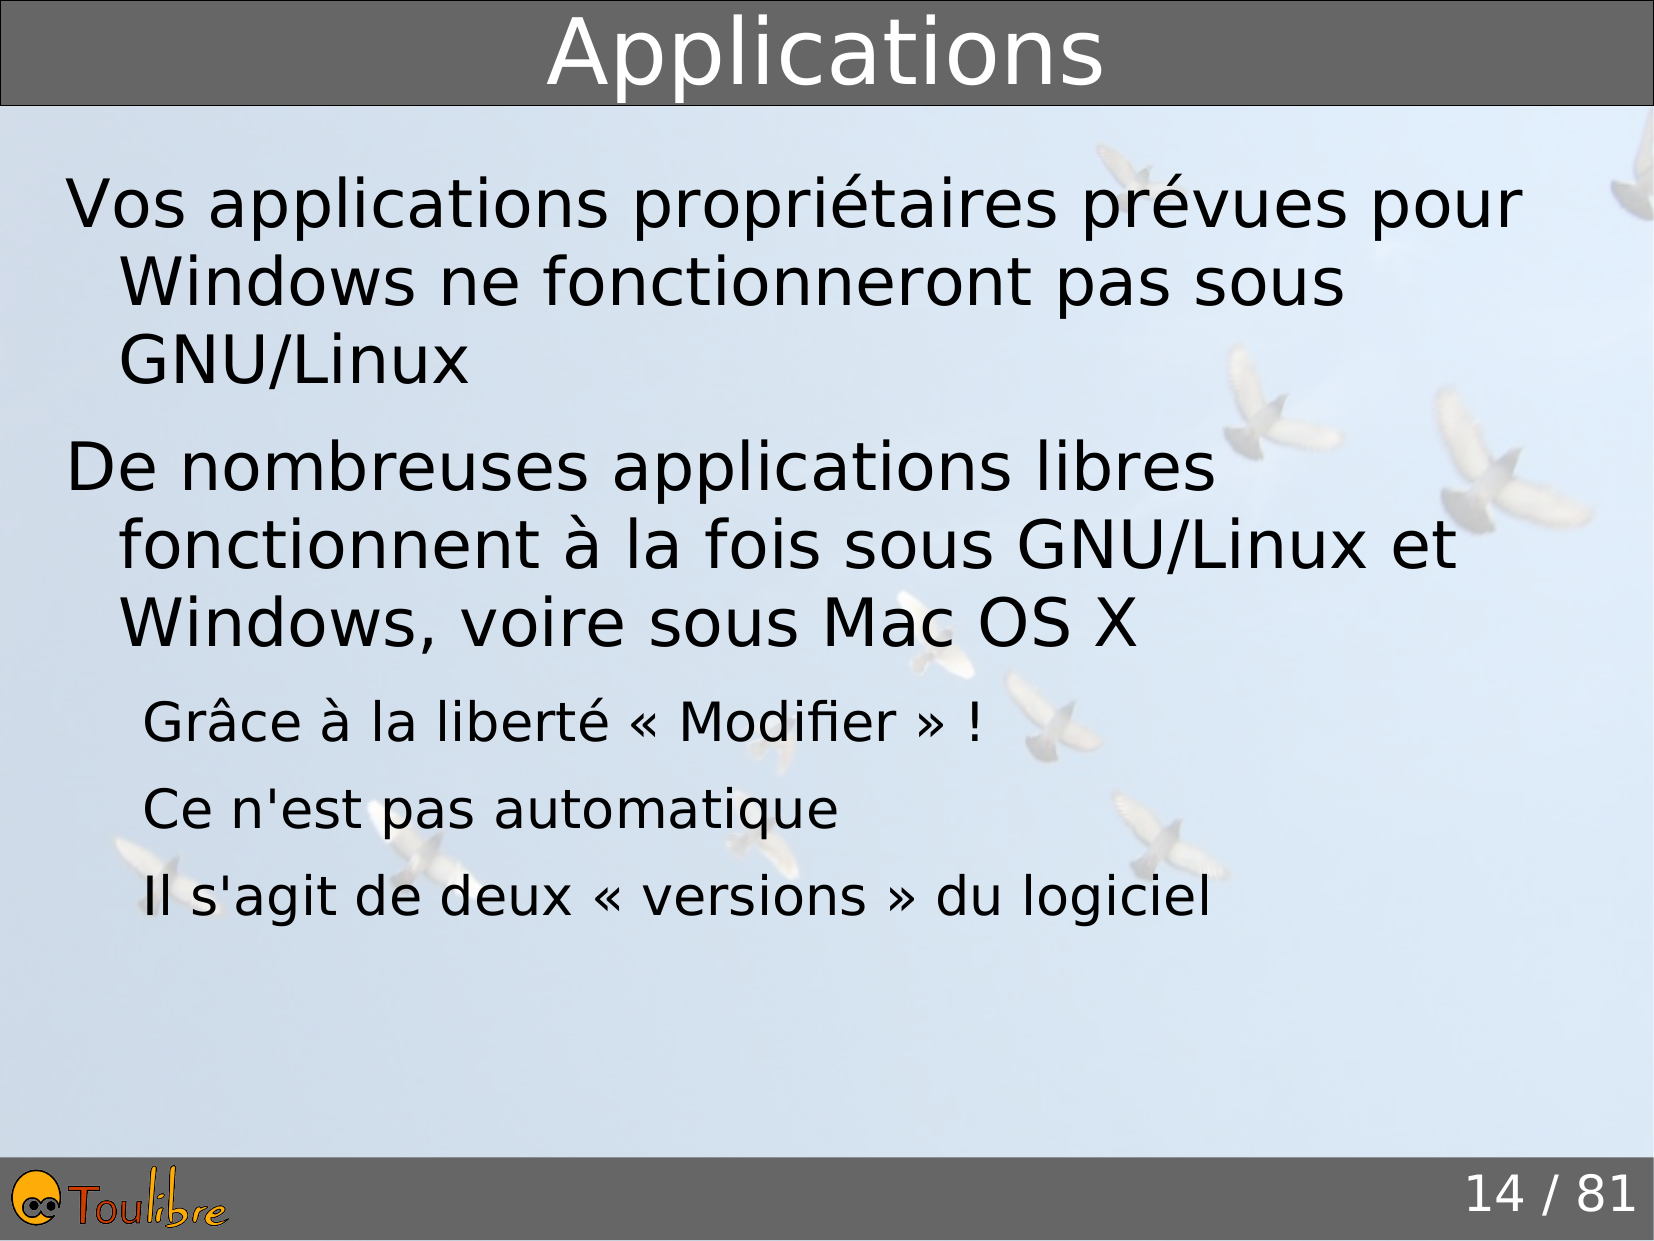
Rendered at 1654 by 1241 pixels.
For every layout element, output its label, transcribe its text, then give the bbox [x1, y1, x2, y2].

picture [11, 1165, 229, 1228]
list Vos applications propriétaires prévues pour Windows ne fonctionneront pas sous GNU/Linux De nombreuses applications libres fonctionnent à la fois sous GNU/Linux et Windows, voire sous Mac OS X Grâce à la liberté « Modifier » ! Ce n'est pas automatique Il s'agit de deux « versions » du logiciel [47, 165, 1609, 1076]
title Applications [0, 0, 1654, 107]
